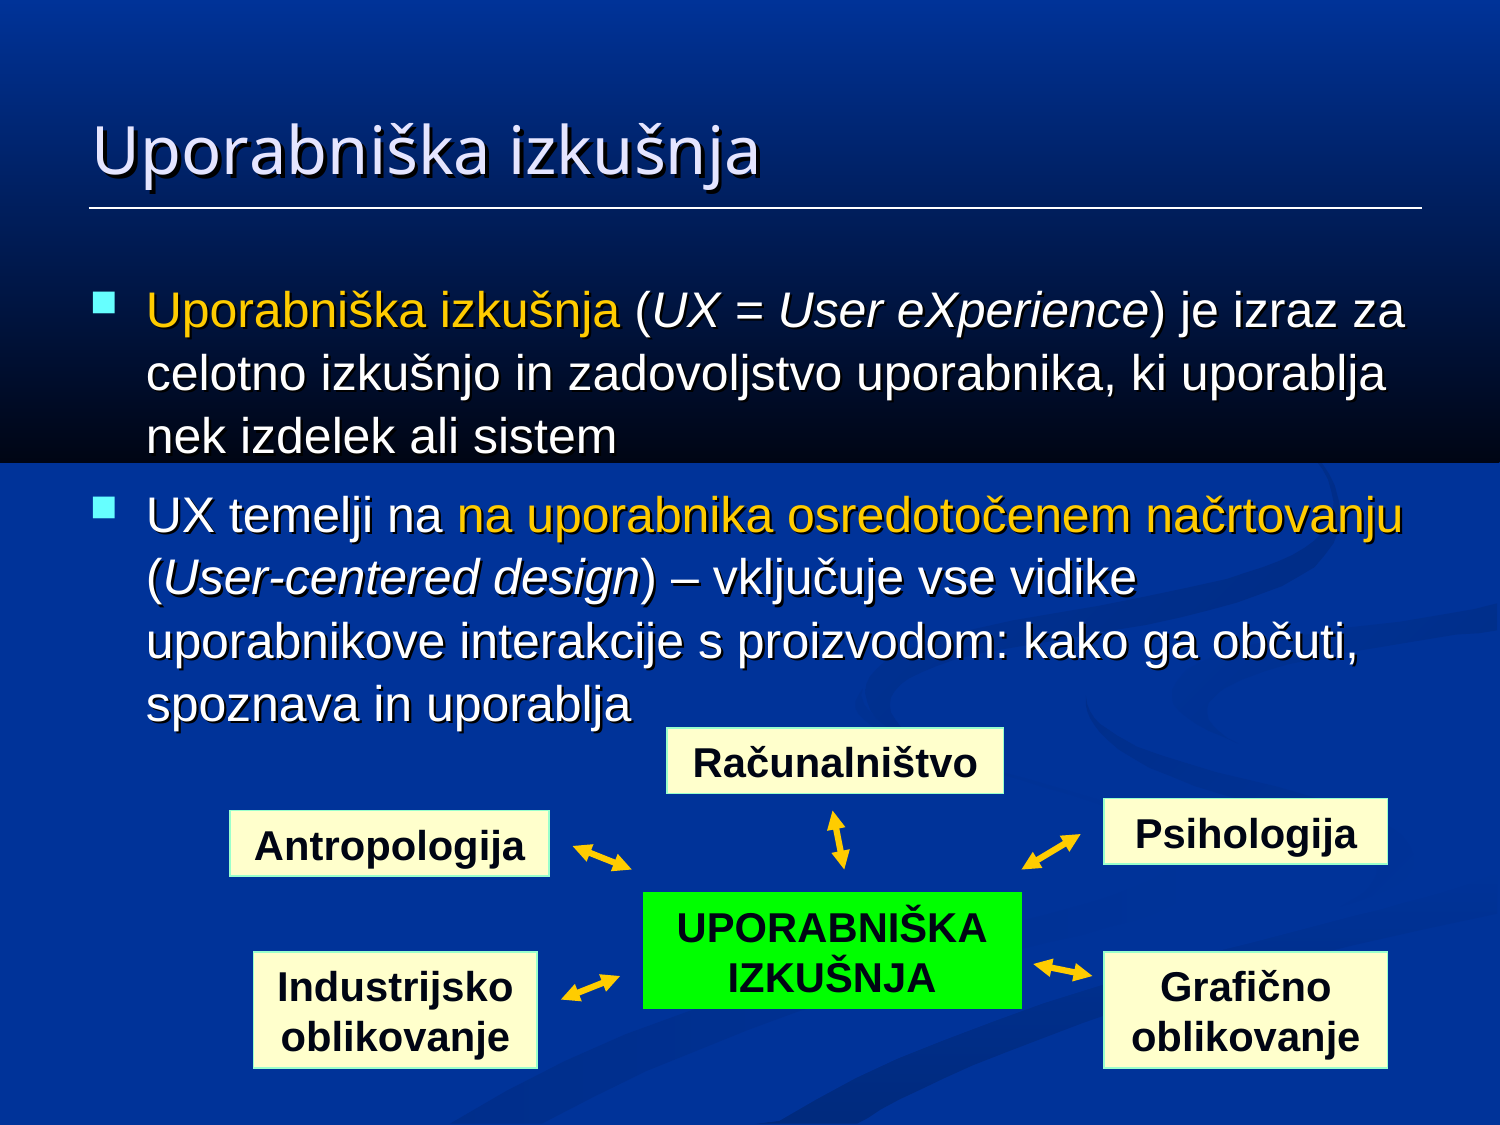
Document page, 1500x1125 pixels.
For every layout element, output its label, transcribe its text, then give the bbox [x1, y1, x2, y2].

text_box Antropologija [230, 810, 550, 877]
text_box Psihologija [1104, 798, 1388, 865]
text_box Industrijsko oblikovanje [253, 952, 538, 1068]
text_box Uporabniška izkušnja [76, 54, 1352, 243]
text_box Grafično oblikovanje [1104, 952, 1388, 1068]
text_box Uporabniška izkušnja (UX = User eXperience) je izraz za celotno izkušnjo in zadovoljstvo uporabnika, ki uporablja nek izdelek ali sistem UX temelji na na uporabnika osredotočenem načrtovanju (User-centered design) – vključuje vse vidike uporabnikove interakcije s proizvodom: kako ga občuti, spoznava in uporablja [74, 267, 1459, 1056]
text_box Računalništvo [667, 727, 1004, 794]
text_box UPORABNIŠKA IZKUŠNJA [643, 893, 1022, 1009]
